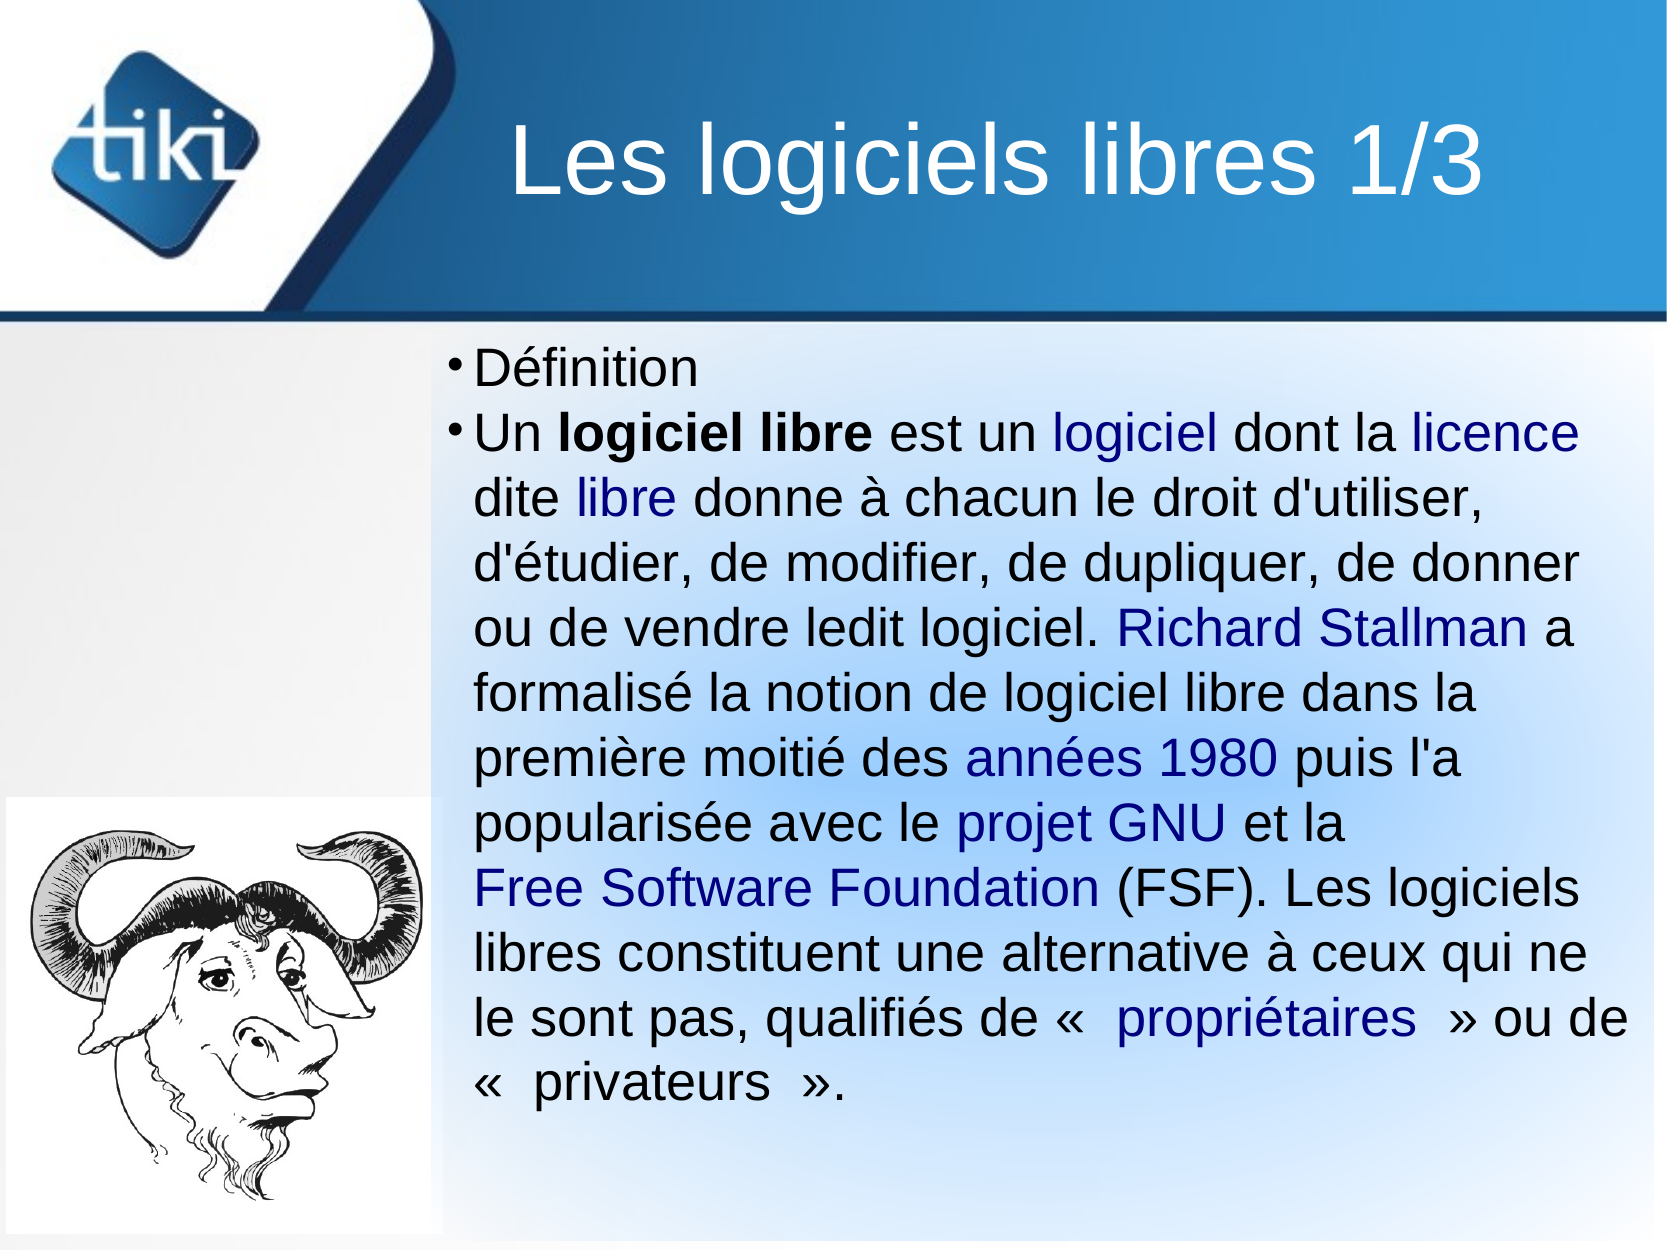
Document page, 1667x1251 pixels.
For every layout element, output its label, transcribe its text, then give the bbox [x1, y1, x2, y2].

text_box Définition Un logiciel libre est un logiciel dont la licence dite libre donne à chacun le droit d'utiliser, d'étudier, de modifier, de dupliquer, de donner ou de vendre ledit logiciel. Richard Stallman a formalisé la notion de logiciel libre dans la première moitié des années 1980 puis l'a popularisée avec le projet GNU et la Free Software Foundation (FSF). Les logiciels libres constituent une alternative à ceux qui ne le sont pas, qualifiés de « propriétaires » ou de « privateurs ». [788, 745, 1297, 820]
picture [0, 0, 1667, 1250]
title Les logiciels libres 1/3 [502, 144, 1596, 164]
